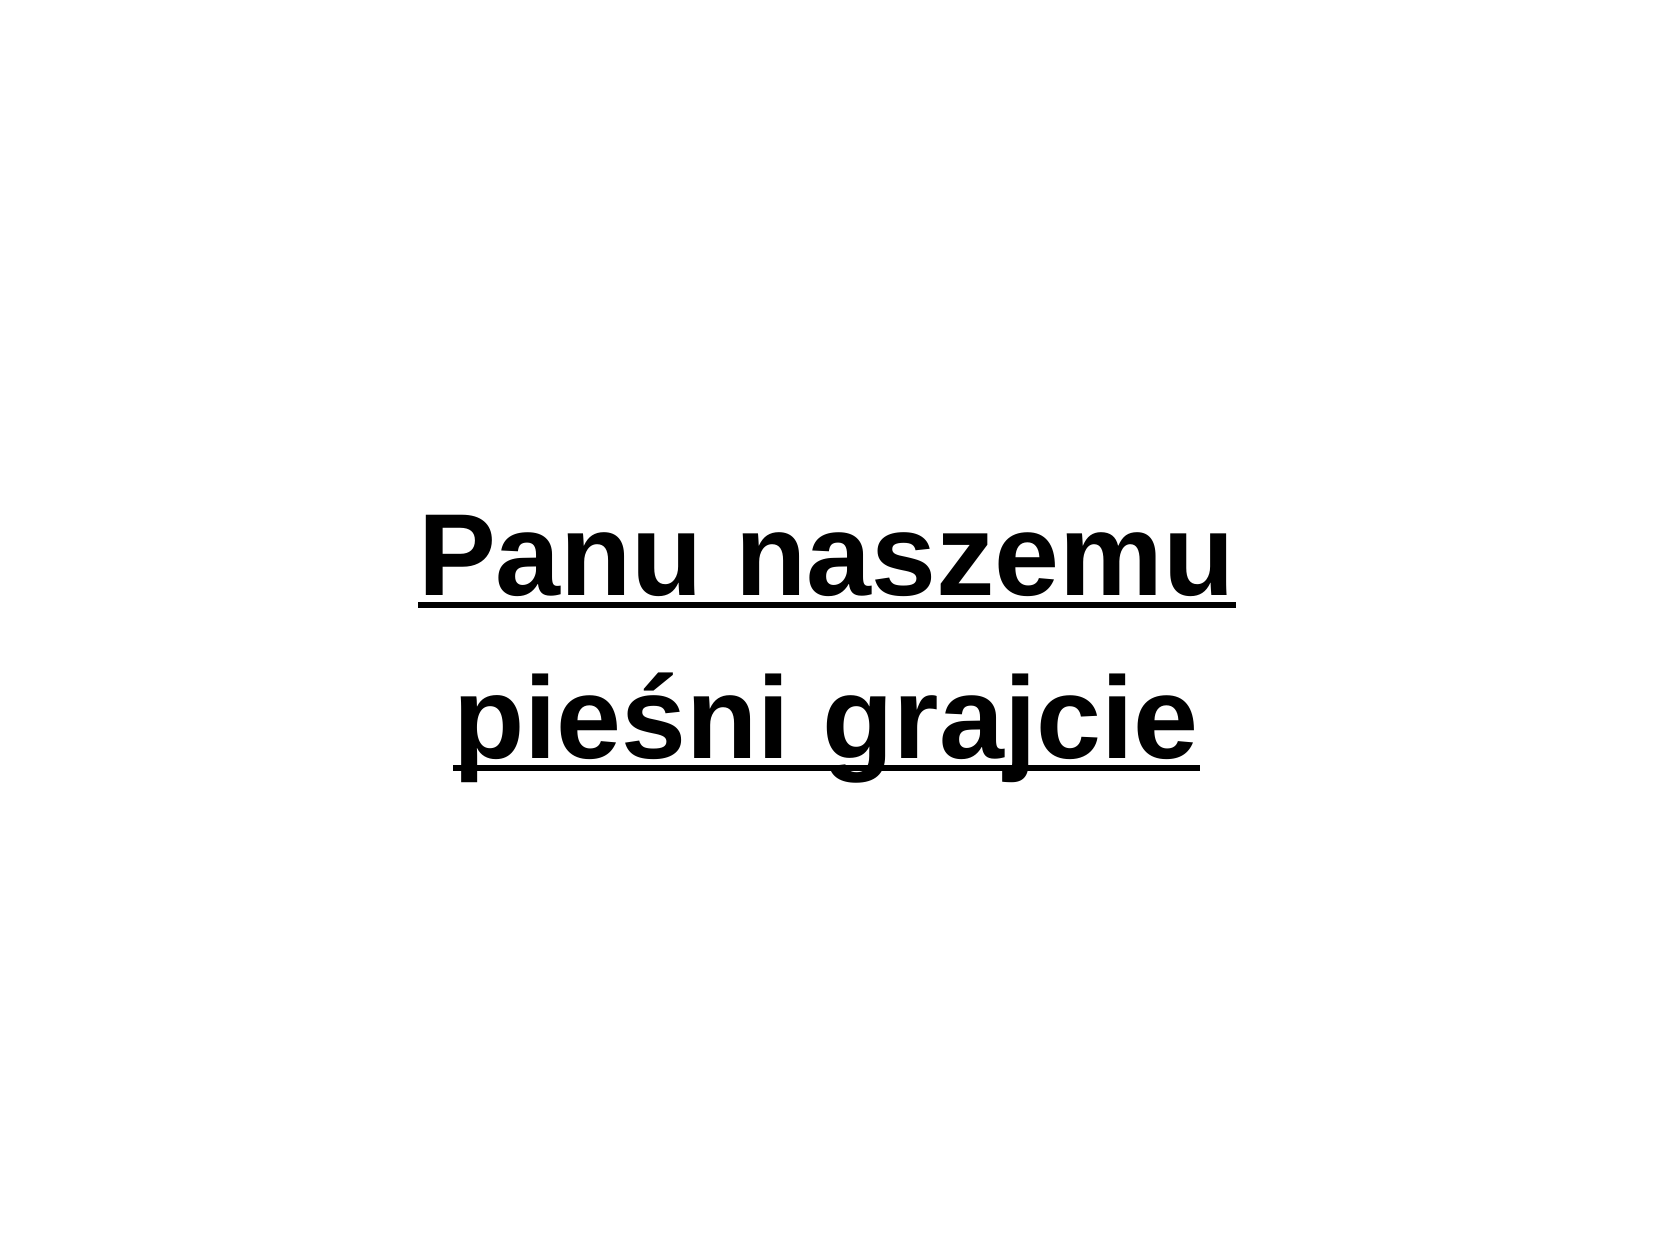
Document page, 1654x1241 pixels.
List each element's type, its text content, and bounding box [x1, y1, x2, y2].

subtitle Panu naszemu pieśni grajcie [0, 0, 1654, 1241]
